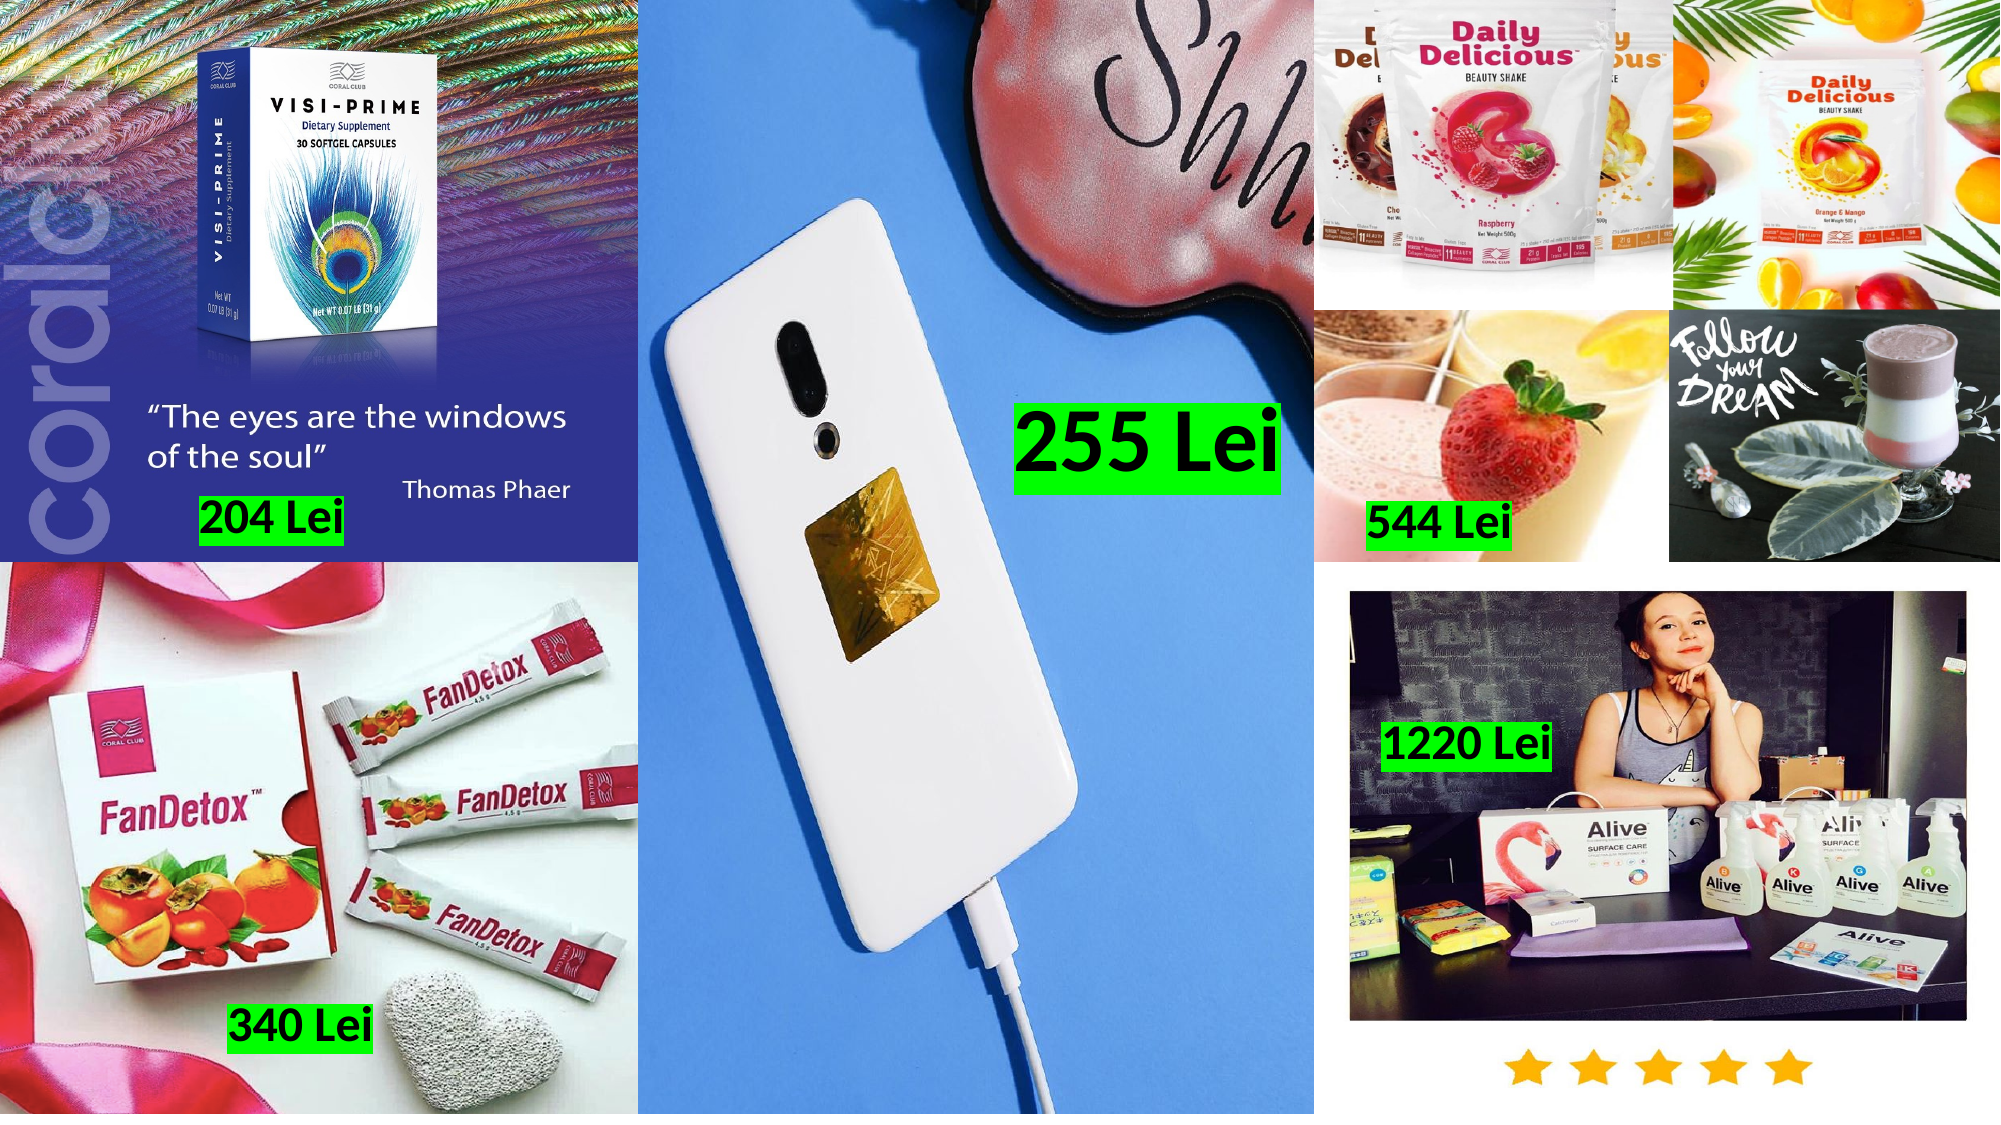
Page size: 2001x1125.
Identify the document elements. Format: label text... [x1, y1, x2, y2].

text_box 1220 Lei [1366, 701, 1569, 778]
text_box 255 Lei [998, 372, 1299, 499]
text_box 544 Lei [1351, 480, 1528, 557]
picture [0, 0, 2000, 1125]
text_box 204 Lei [183, 475, 361, 552]
text_box 340 Lei [212, 984, 389, 1061]
